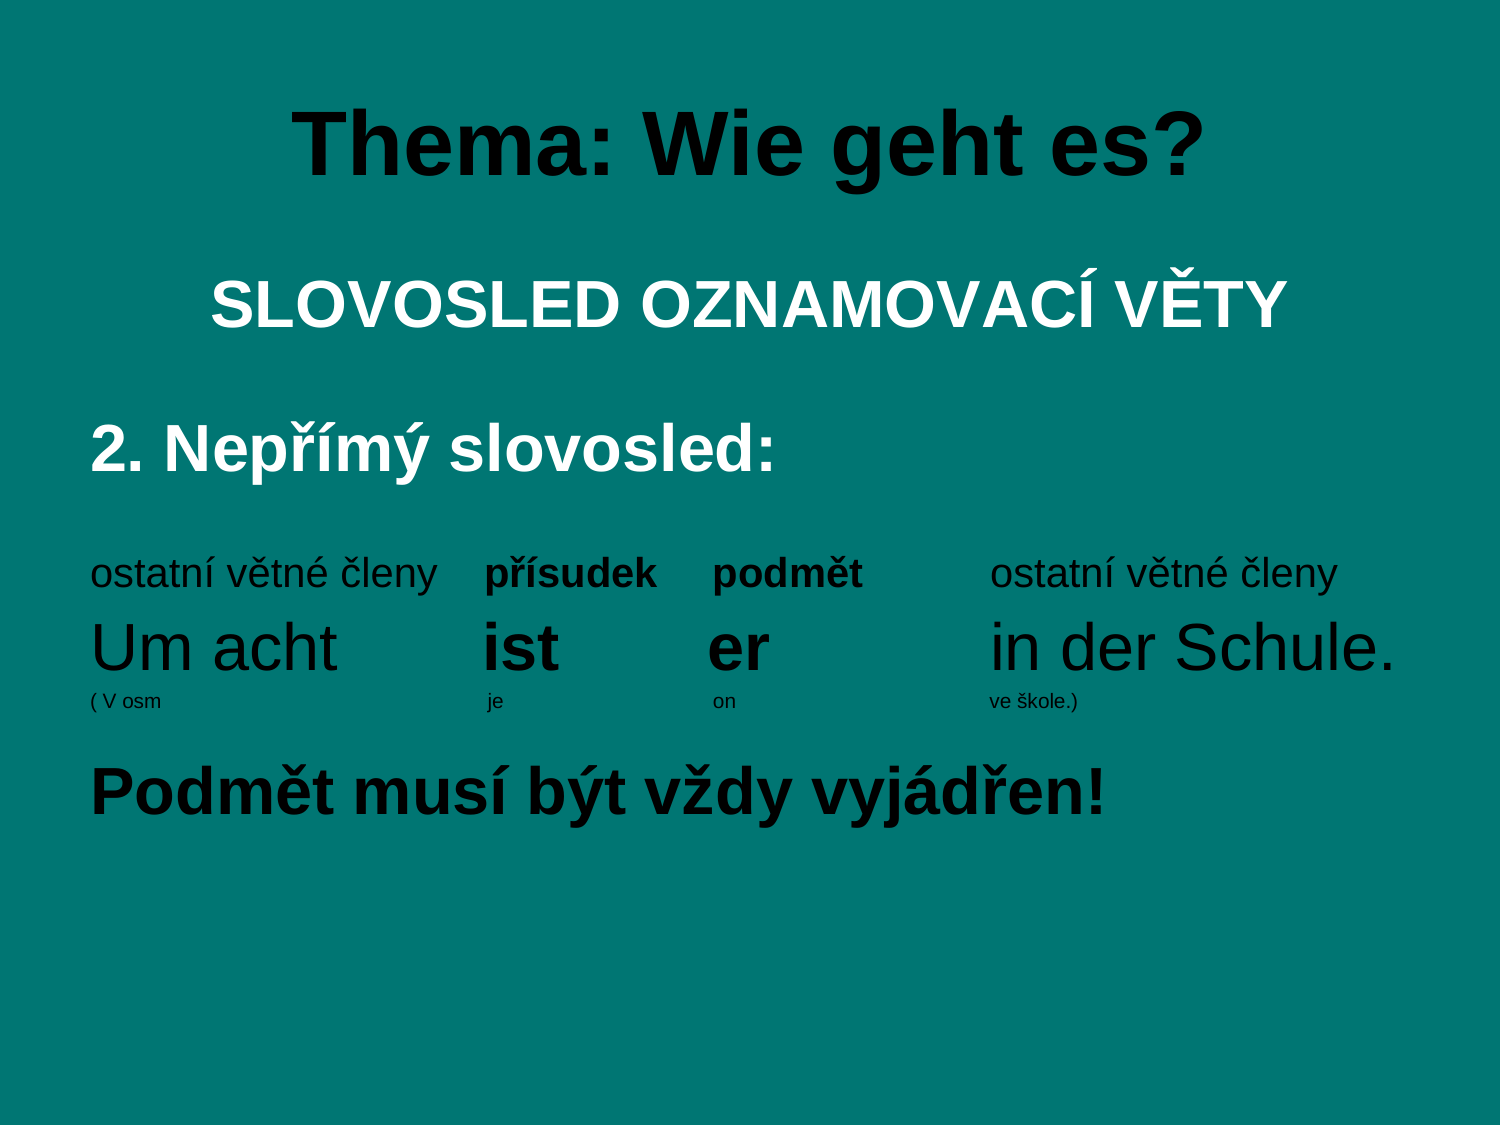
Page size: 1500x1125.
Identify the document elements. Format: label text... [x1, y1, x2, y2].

title Thema: Wie geht es? [75, 45, 1426, 233]
list SLOVOSLED OZNAMOVACÍ VĚTY 2. Nepřímý slovosled: ostatní větné členy přísudek podmět ostatní větné členy Um acht ist er in der Schule. ( V osm je on ve škole.) Podmět musí být vždy vyjádřen! [75, 262, 1426, 1007]
